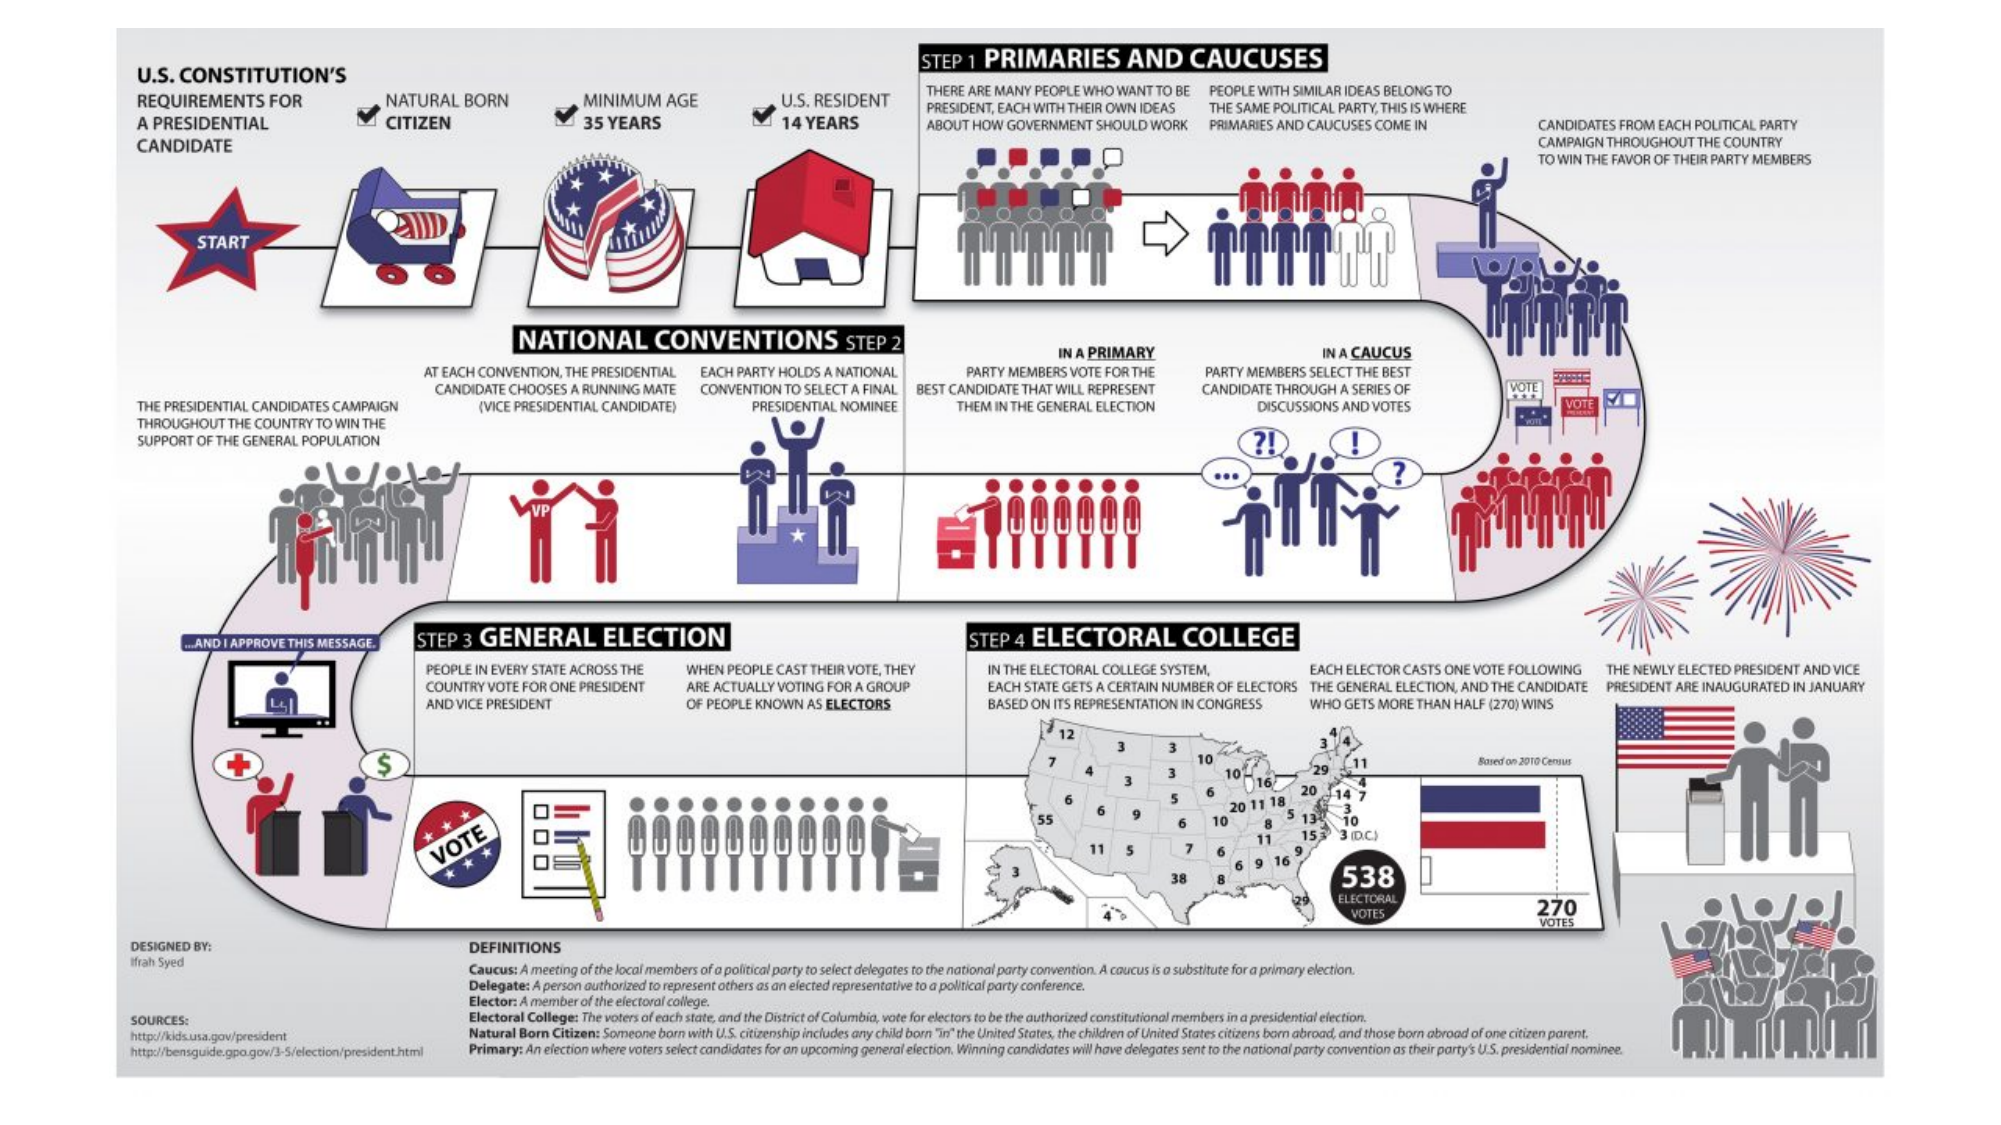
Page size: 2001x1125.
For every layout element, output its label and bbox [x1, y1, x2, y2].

picture [109, 28, 1891, 1097]
